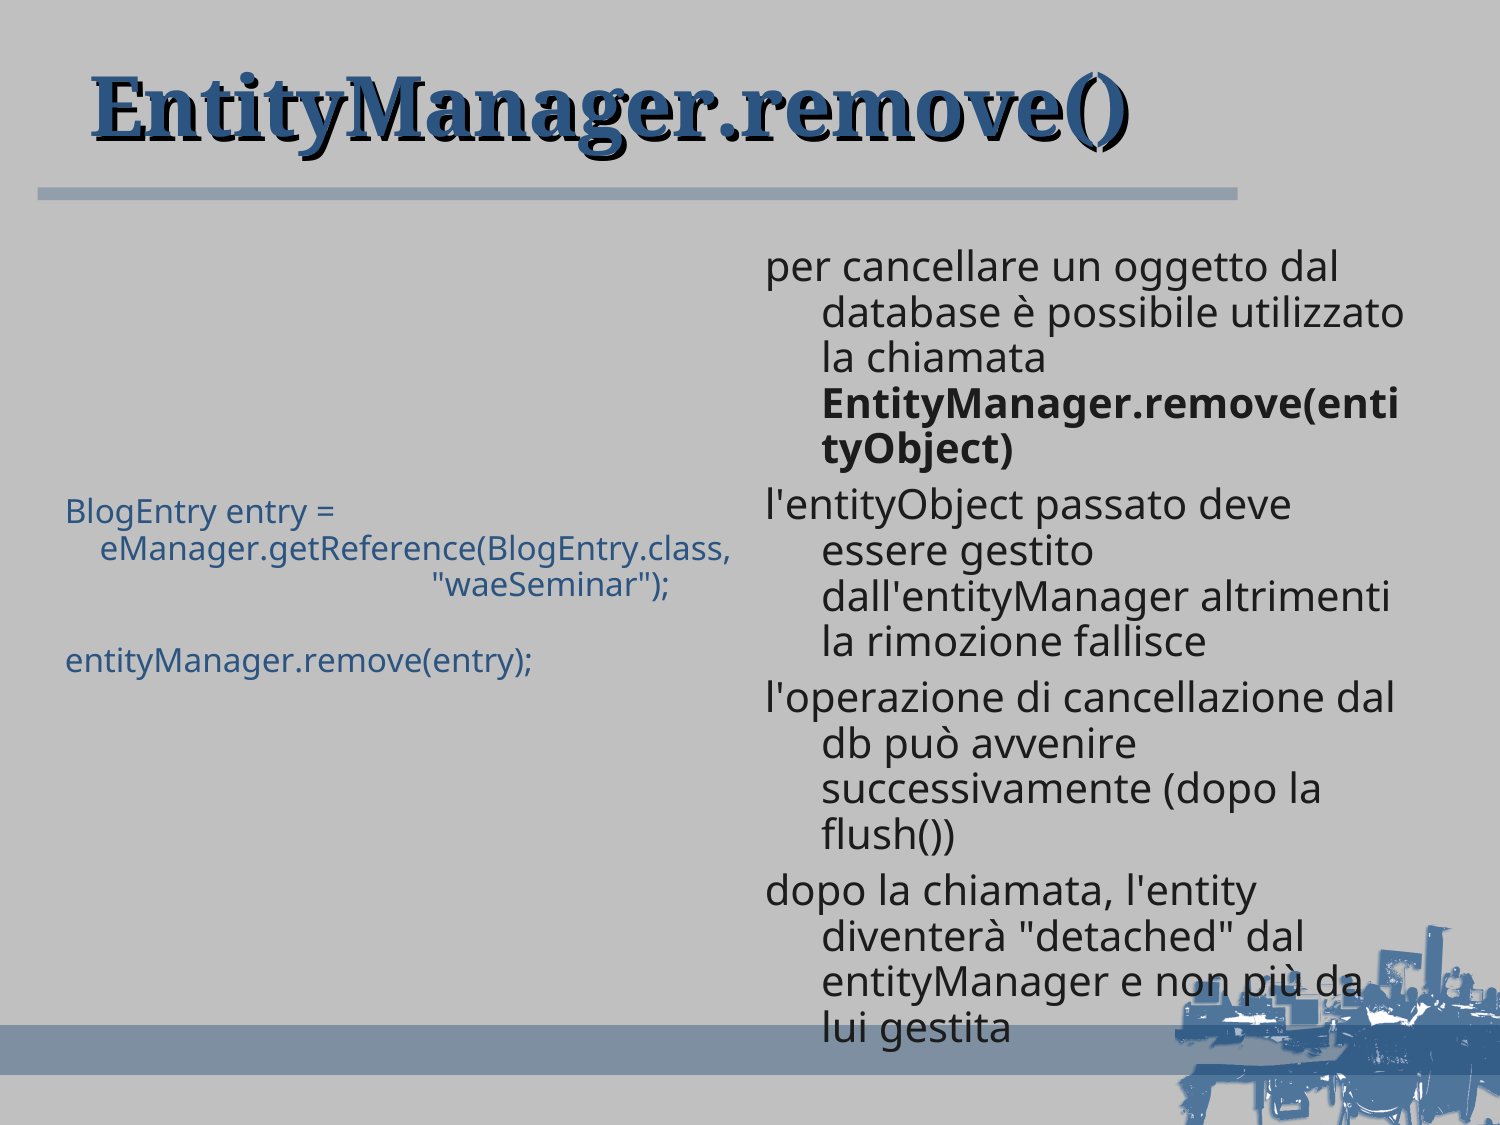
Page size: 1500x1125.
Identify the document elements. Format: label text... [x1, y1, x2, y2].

text_box BlogEntry entry = eManager.getReference(BlogEntry.class, "waeSeminar"); entityManager.remove(entry); [49, 487, 798, 763]
list per cancellare un oggetto dal database è possibile utilizzato la chiamata EntityManager.remove(entityObject) l'entityObject passato deve essere gestito dall'entityManager altrimenti la rimozione fallisce l'operazione di cancellazione dal db può avvenire successivamente (dopo la flush()) dopo la chiamata, l'entity diventerà "detached" dal entityManager e non più da lui gestita [750, 237, 1426, 1006]
title EntityManager.remove() [75, 35, 1426, 174]
